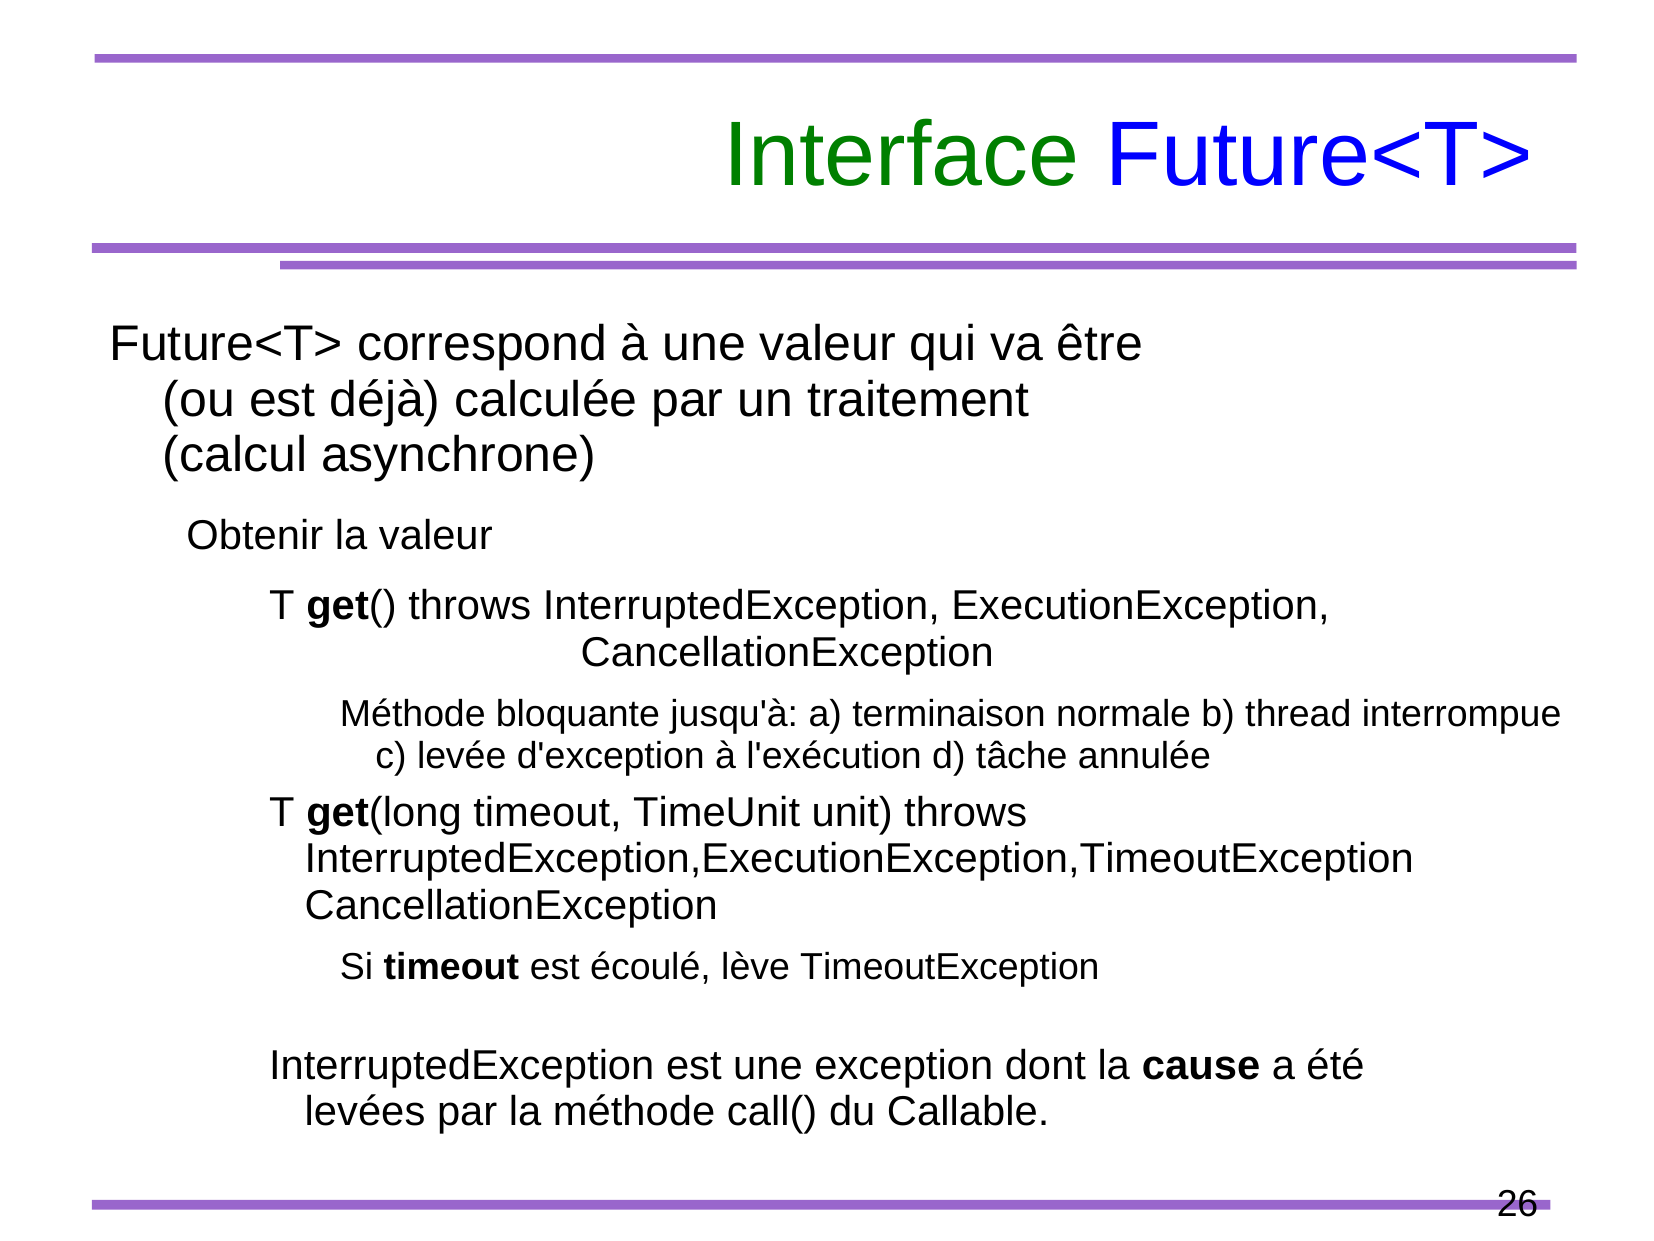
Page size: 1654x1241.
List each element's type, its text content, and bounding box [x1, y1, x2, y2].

list Future<T> correspond à une valeur qui va être (ou est déjà) calculée par un traitement (calcul asynchrone) Obtenir la valeur T get() throws InterruptedException, ExecutionException, CancellationException Méthode bloquante jusqu'à: a) terminaison normale b) thread interrompue c) levée d'exception à l'exécution d) tâche annulée T get(long timeout, TimeUnit unit) throws InterruptedException,ExecutionException,TimeoutException CancellationException Si timeout est écoulé, lève TimeoutException InterruptedException est une exception dont la cause a été levées par la méthode call() du Callable. [92, 315, 1563, 1241]
title Interface Future<T> [121, 49, 1534, 257]
